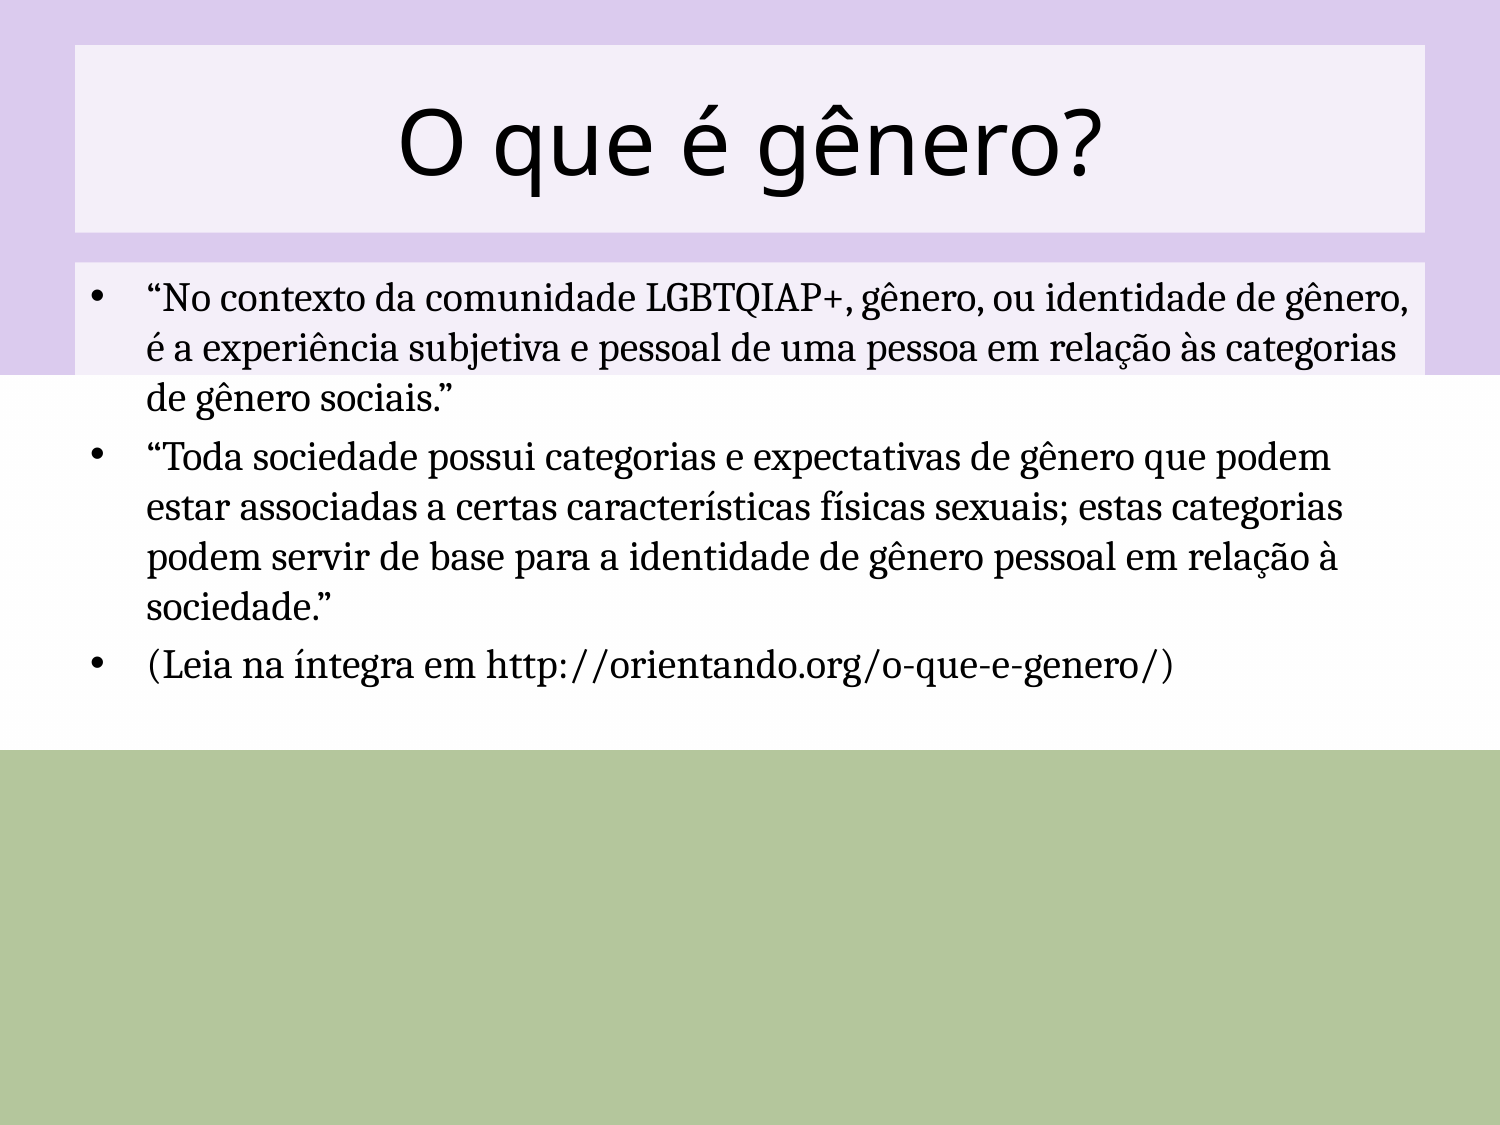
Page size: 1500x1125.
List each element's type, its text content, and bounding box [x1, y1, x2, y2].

list “No contexto da comunidade LGBTQIAP+, gênero, ou identidade de gênero, é a experiência subjetiva e pessoal de uma pessoa em relação às categorias de gênero sociais.” “Toda sociedade possui categorias e expectativas de gênero que podem estar associadas a certas características físicas sexuais; estas categorias podem servir de base para a identidade de gênero pessoal em relação à sociedade.” (Leia na íntegra em http://orientando.org/o-que-e-genero/) [75, 262, 1425, 728]
title O que é gênero? [75, 45, 1425, 233]
